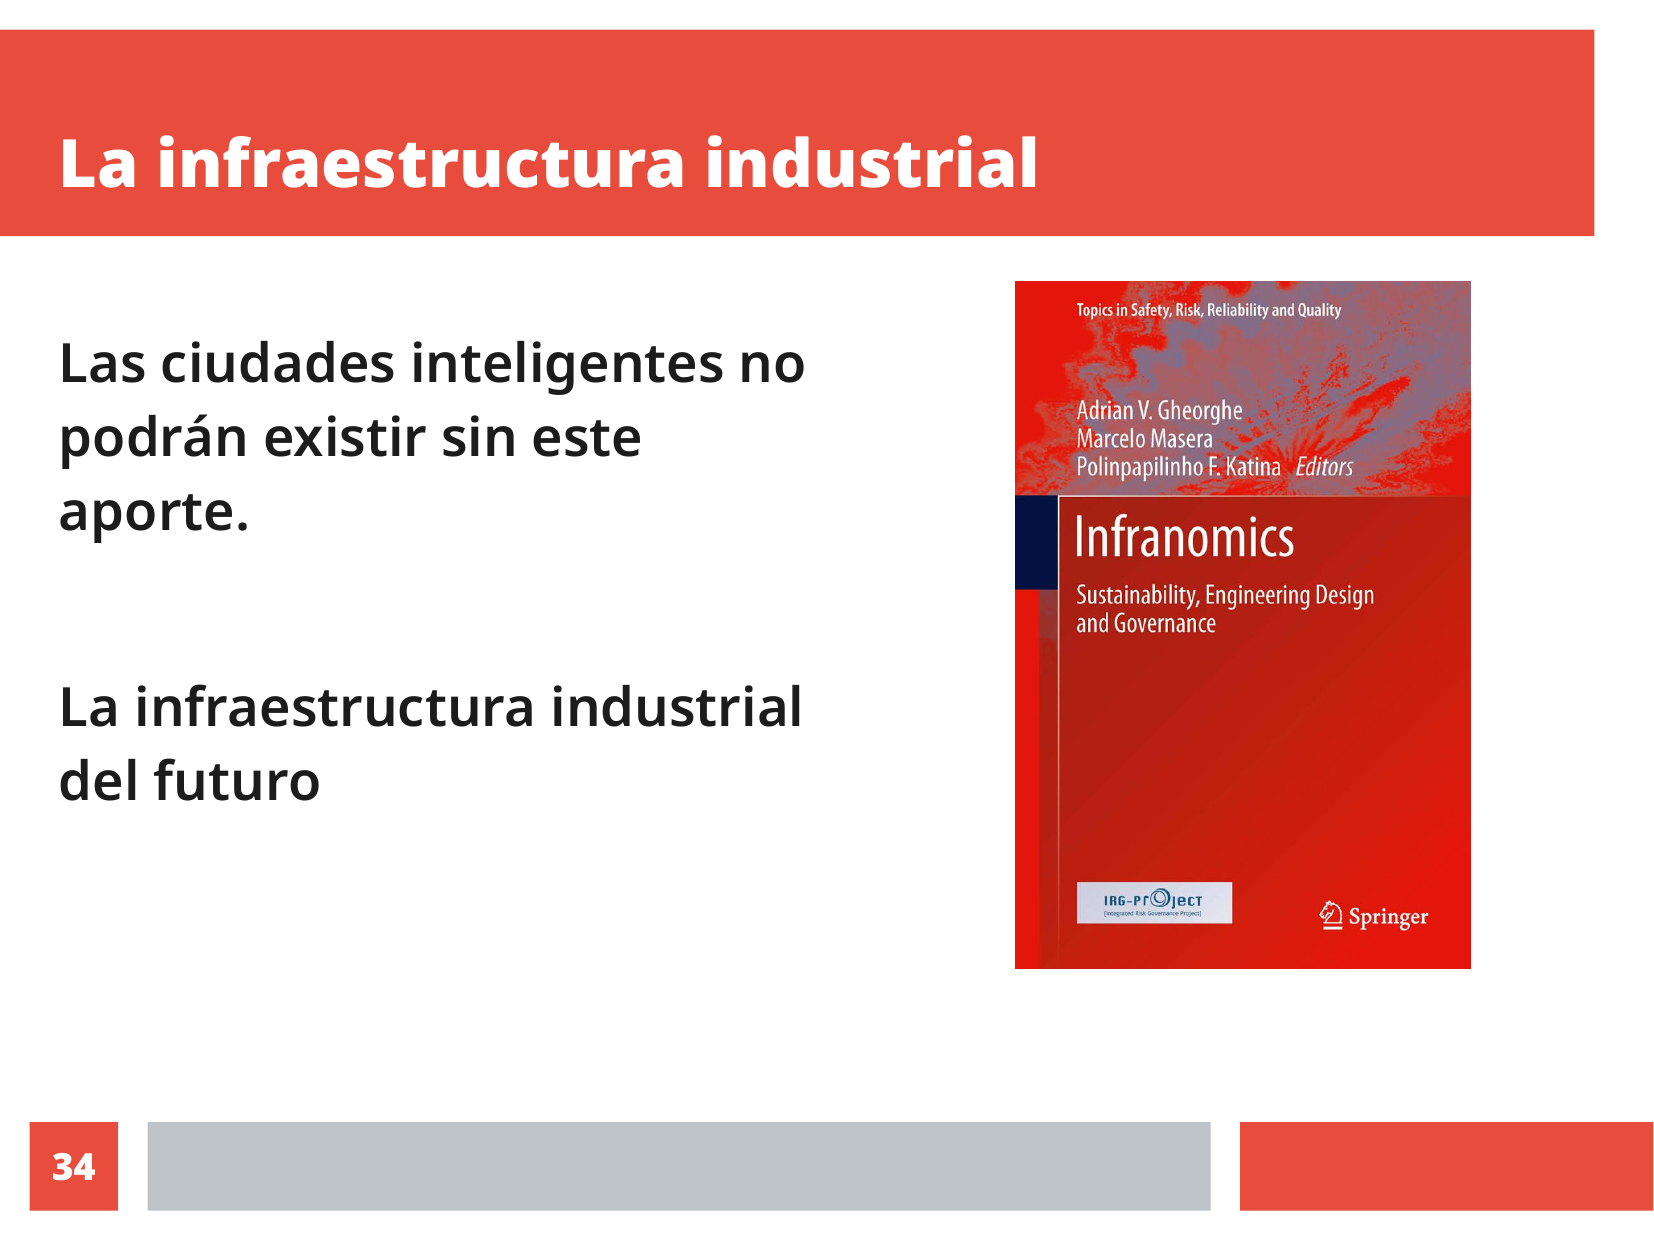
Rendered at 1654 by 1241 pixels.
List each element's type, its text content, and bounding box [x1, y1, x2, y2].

list Las ciudades inteligentes no podrán existir sin este aporte. La infraestructura industrial del futuro [59, 324, 827, 1093]
picture [1015, 281, 1471, 969]
title La infraestructura industrial [59, 59, 1595, 207]
